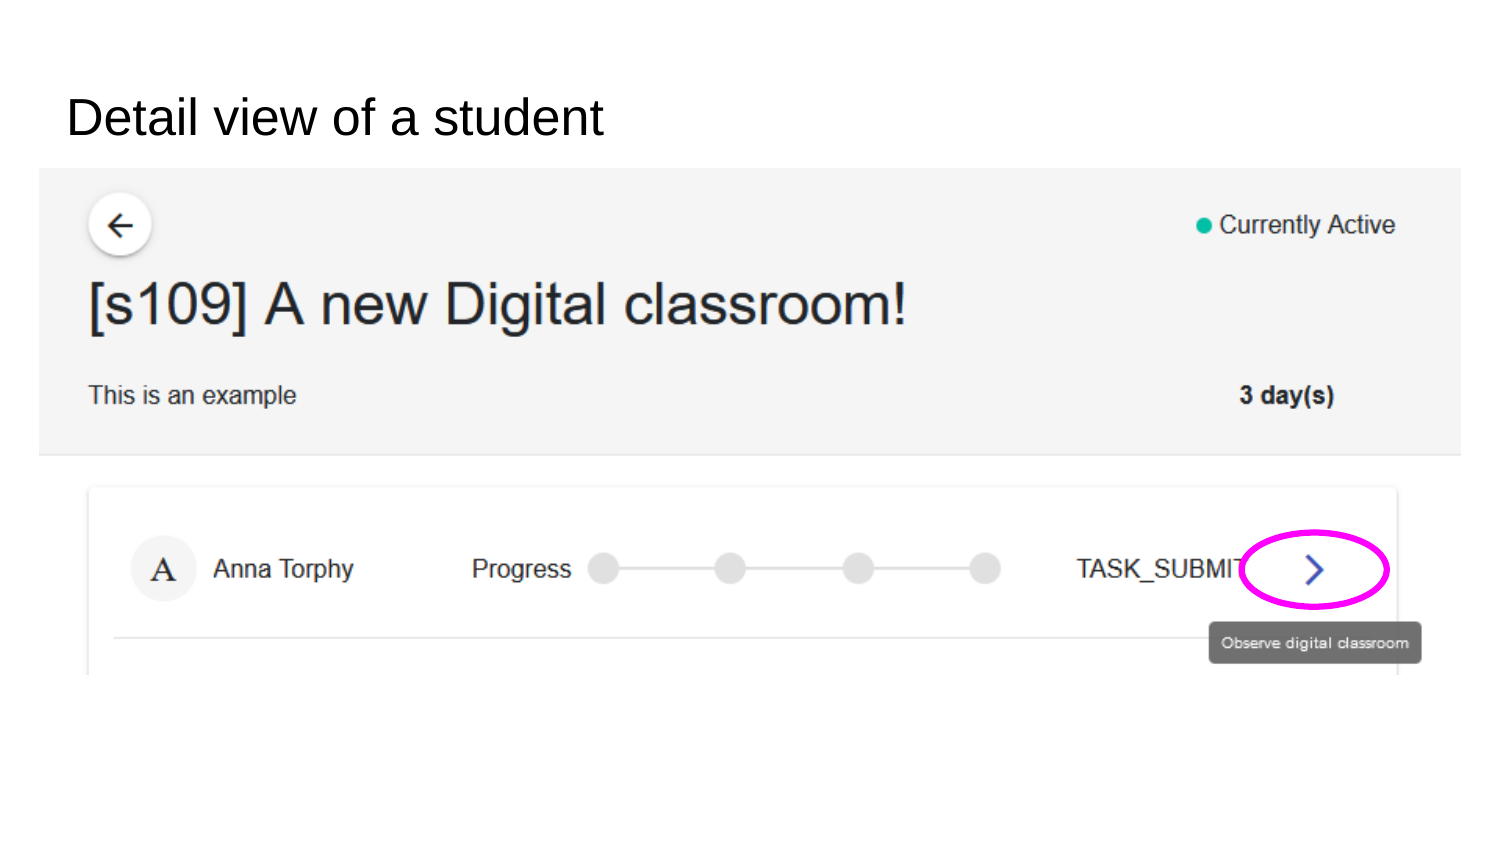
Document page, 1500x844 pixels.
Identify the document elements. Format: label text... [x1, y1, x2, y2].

picture [39, 168, 1461, 676]
title Detail view of a student [51, 72, 1449, 167]
